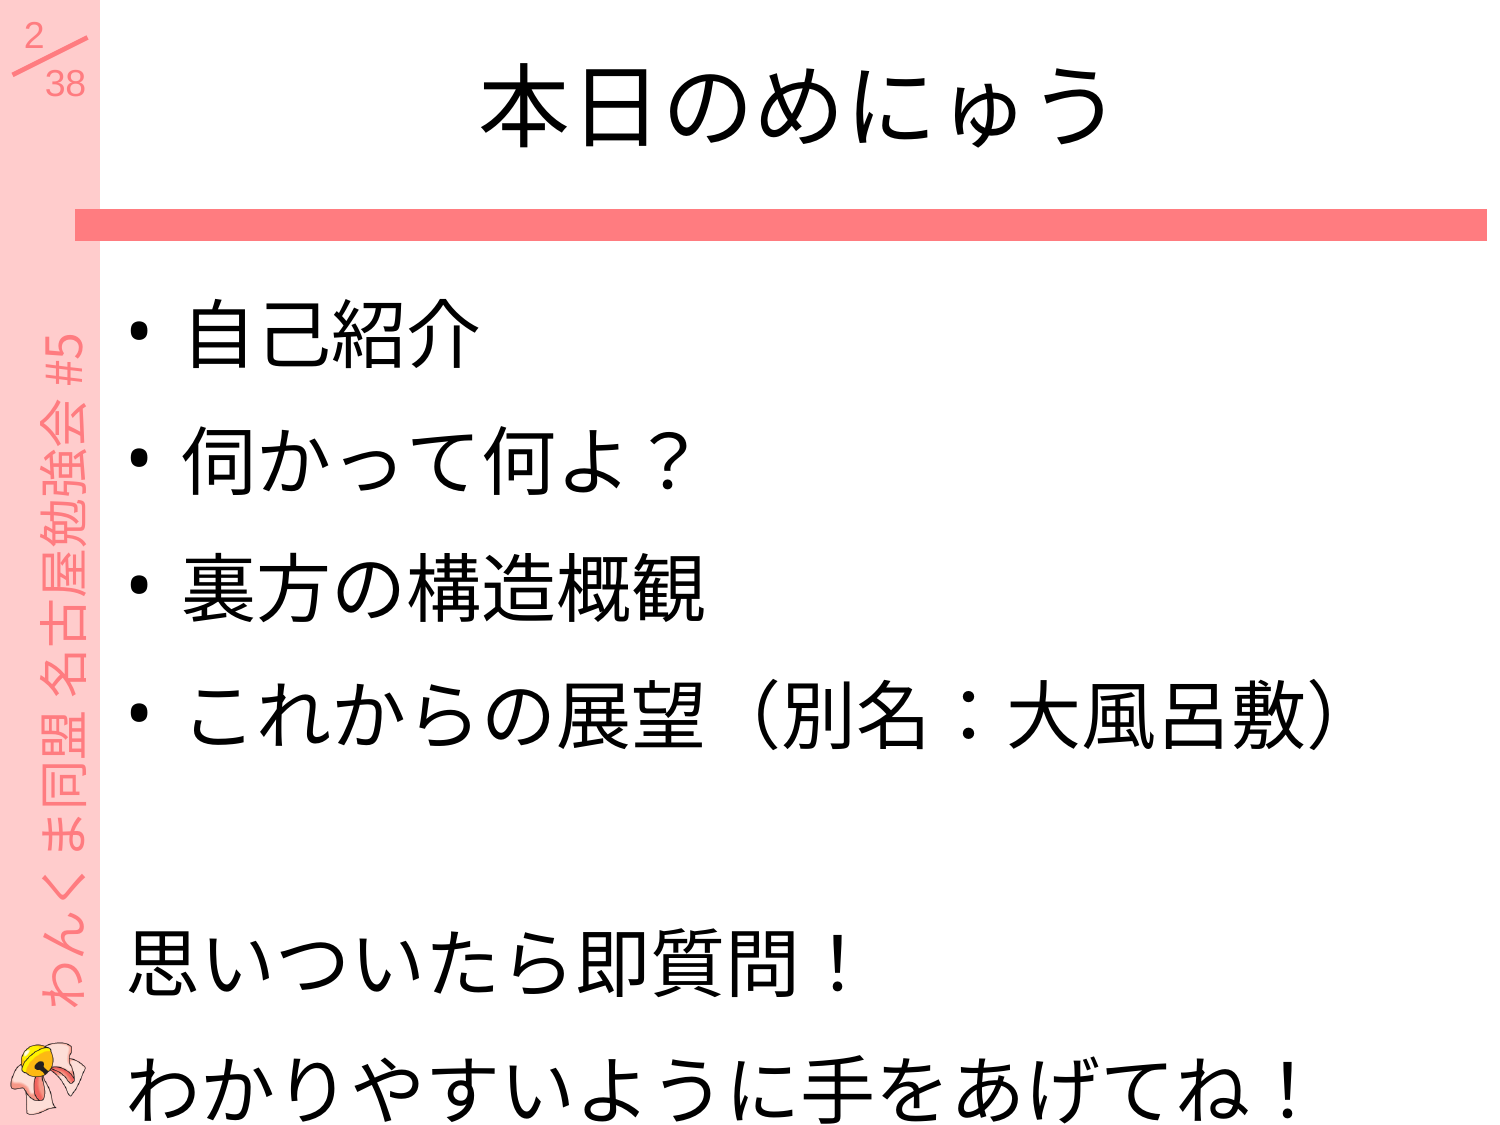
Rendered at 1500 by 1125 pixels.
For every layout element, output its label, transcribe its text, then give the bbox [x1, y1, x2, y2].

list 自己紹介 伺かって何よ？ 裏方の構造概観 これからの展望（別名：大風呂敷） 思いついたら即質問！ わかりやすいように手をあげてね！ [125, 275, 1476, 1101]
picture [10, 1042, 86, 1115]
title 本日のめにゅう [125, 0, 1476, 218]
